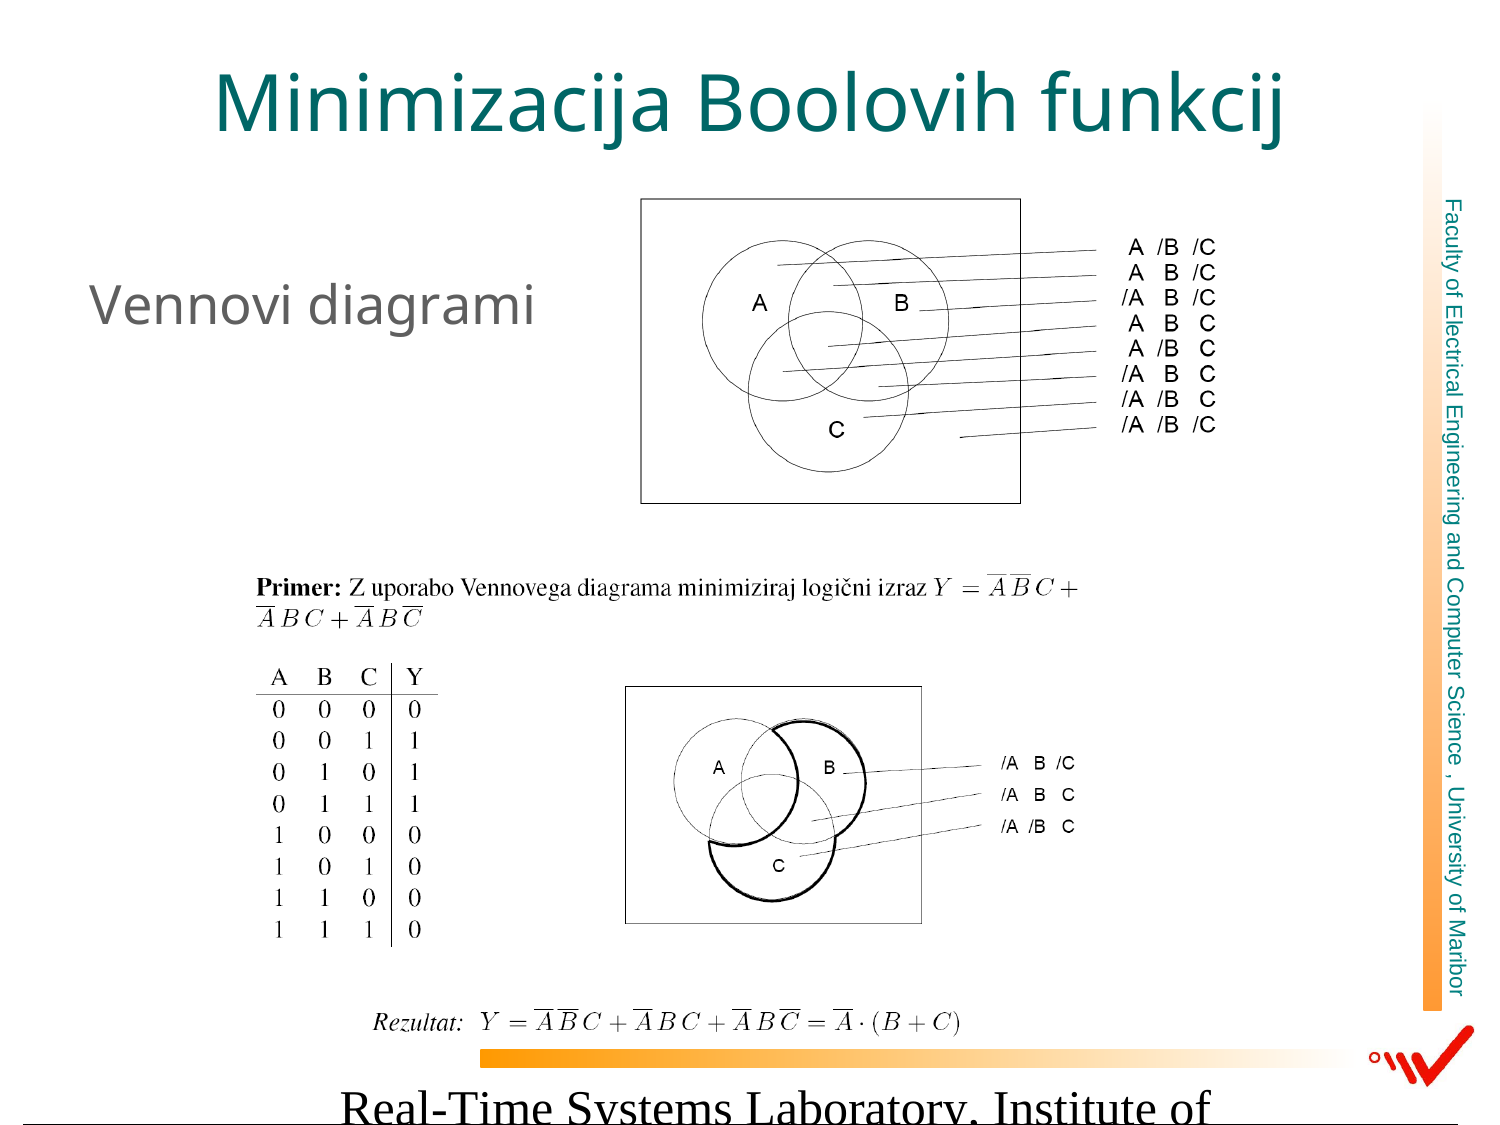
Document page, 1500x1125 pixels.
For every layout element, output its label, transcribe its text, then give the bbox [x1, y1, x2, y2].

title Minimizacija Boolovih funkcij [75, 45, 1426, 233]
picture [632, 189, 1227, 508]
list Vennovi diagrami [75, 262, 738, 1006]
picture [252, 573, 1080, 1038]
